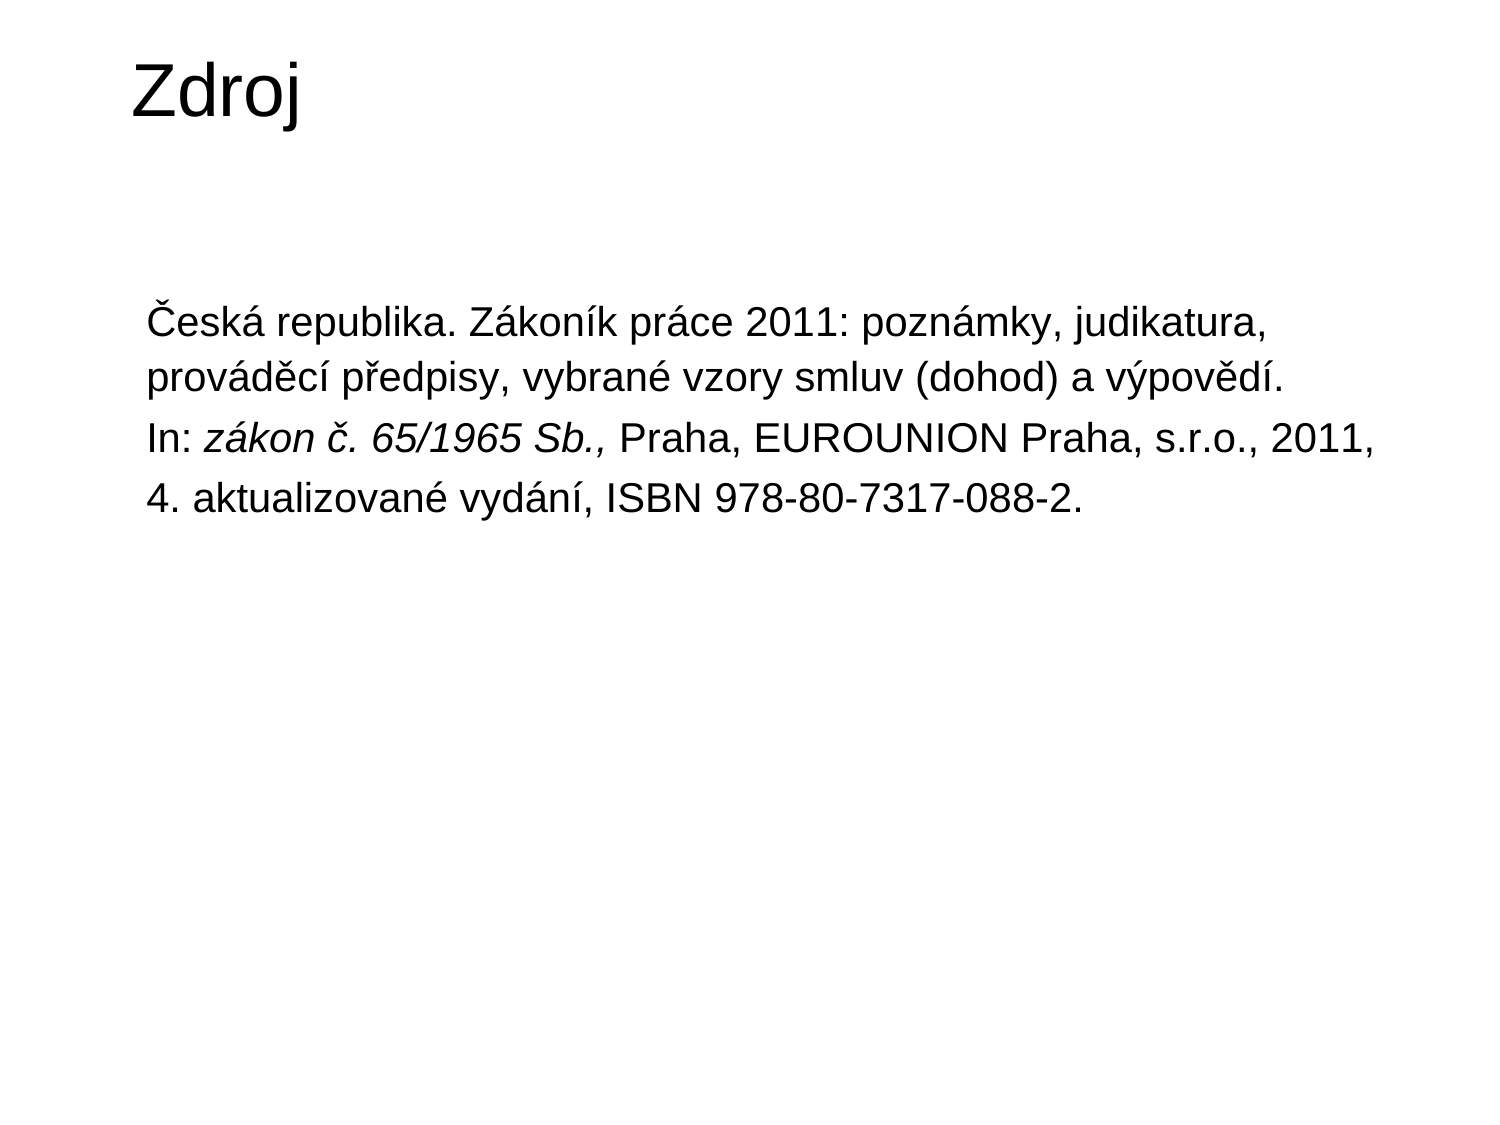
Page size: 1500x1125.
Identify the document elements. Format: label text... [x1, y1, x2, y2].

title Zdroj [75, 30, 1426, 233]
list Česká republika. Zákoník práce 2011: poznámky, judikatura, prováděcí předpisy, vybrané vzory smluv (dohod) a výpovědí. In: zákon č. 65/1965 Sb., Praha, EUROUNION Praha, s.r.o., 2011, 4. aktualizované vydání, ISBN 978-80-7317-088-2. [75, 262, 1426, 1006]
